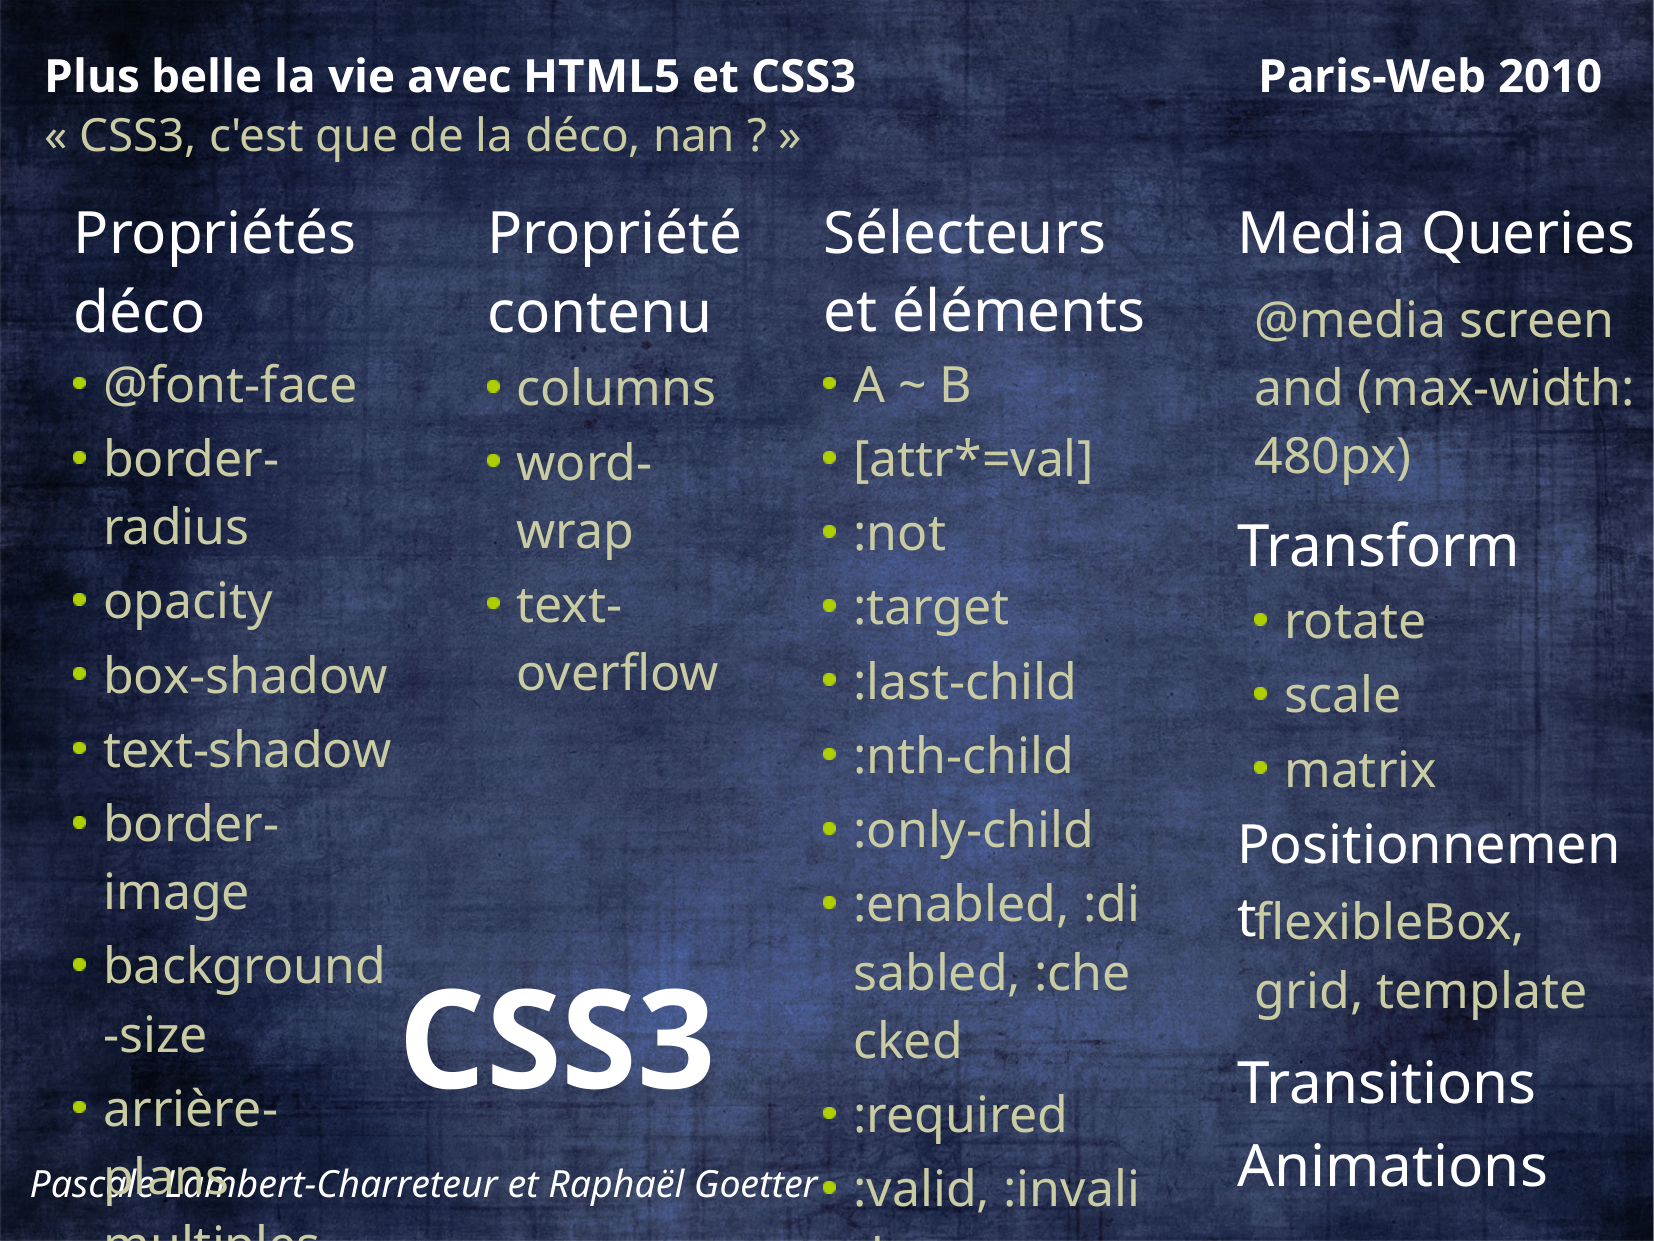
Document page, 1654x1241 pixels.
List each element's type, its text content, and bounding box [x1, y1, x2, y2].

text_box « CSS3, c'est que de la déco, nan ? » [29, 88, 1447, 156]
text_box Media Queries [1222, 183, 1654, 265]
text_box Positionnement [1222, 798, 1654, 875]
text_box CSS3 [383, 915, 857, 1087]
text_box Animations [1222, 1117, 1654, 1198]
picture [823, 1181, 836, 1194]
text_box Sélecteurs et éléments [809, 183, 1164, 330]
text_box flexibleBox, grid, template [1240, 878, 1654, 1008]
text_box columns word-wrap text-overflow [472, 332, 768, 720]
picture [0, 0, 1654, 1241]
text_box Propriétés déco [59, 183, 384, 331]
text_box Propriété contenu [472, 183, 768, 332]
text_box Transform [1222, 496, 1654, 578]
text_box Pascale Lambert-Charreteur et Raphaël Goetter [29, 1157, 1329, 1201]
text_box A ~ B [attr*=val] :not :target :last-child :nth-child :only-child :enabled, :disabled, :checked :required :valid, :invalid [809, 341, 1164, 1148]
text_box @media screen and (max-width: 480px) [1240, 276, 1654, 473]
text_box Plus belle la vie avec HTML5 et CSS3 [29, 29, 1063, 88]
text_box @font-face border-radius opacity box-shadow text-shadow border-image background-size arrière-plans multiples … [59, 341, 414, 1028]
text_box Transitions [1222, 1034, 1654, 1116]
text_box rotate scale matrix [1240, 577, 1654, 798]
